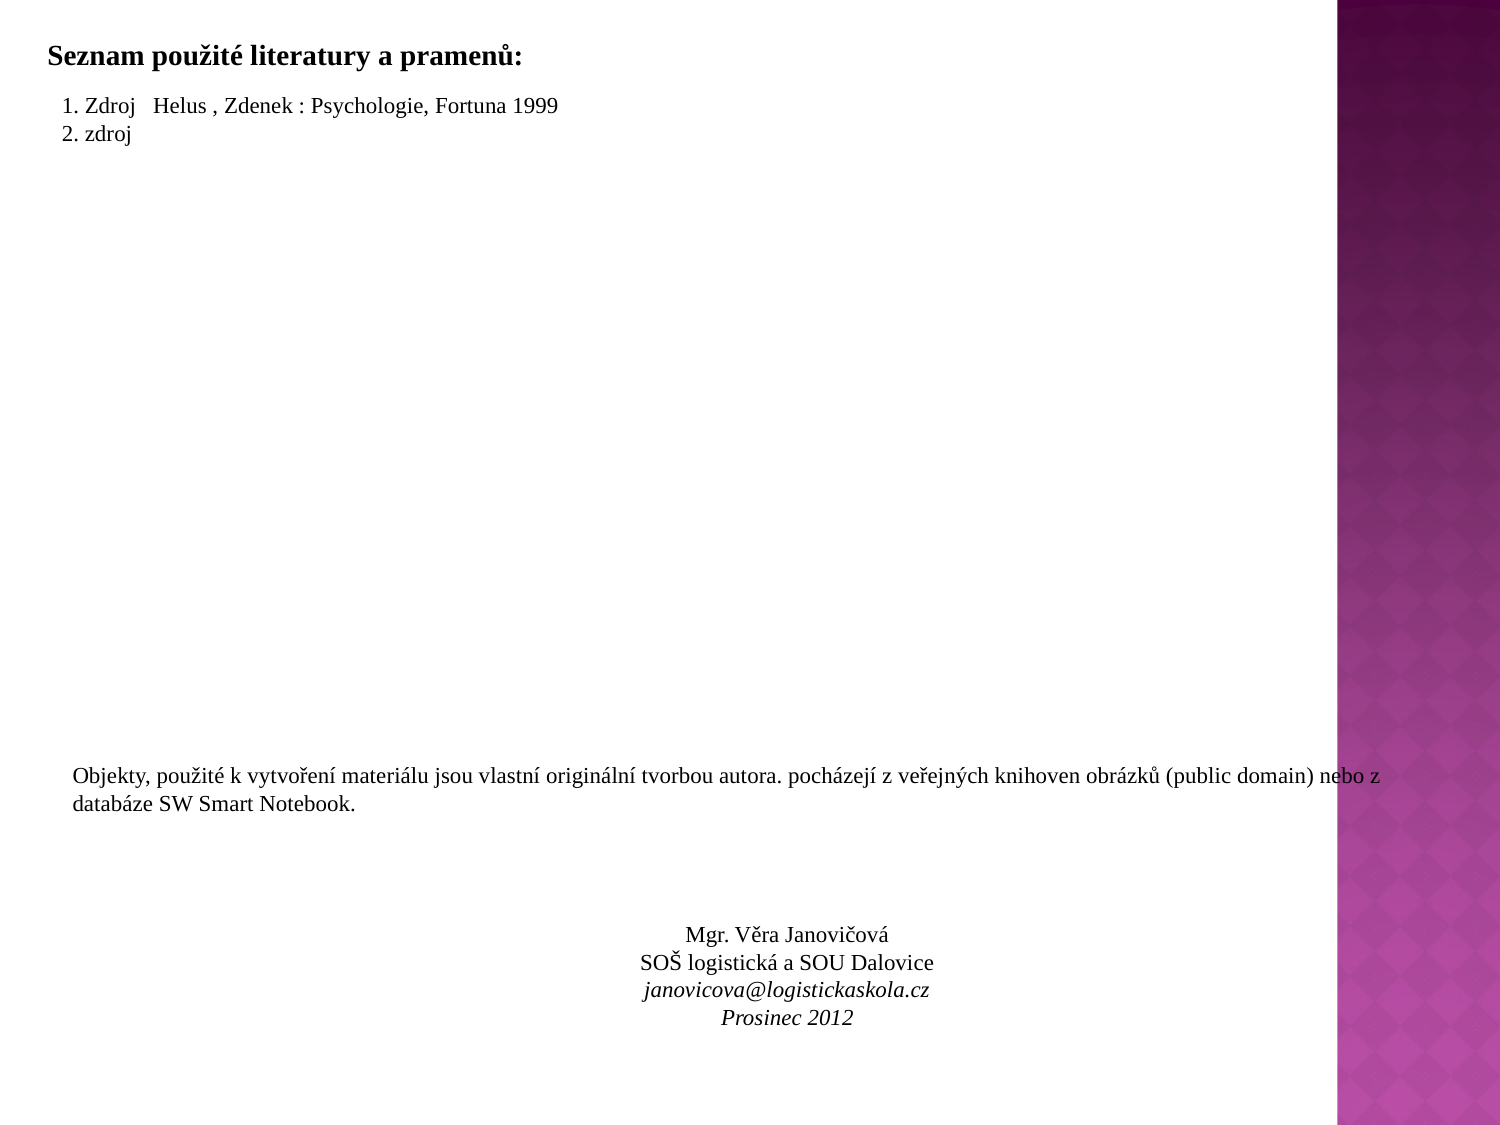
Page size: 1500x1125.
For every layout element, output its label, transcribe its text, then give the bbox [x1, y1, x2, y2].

text_box Mgr. Věra Janovičová SOŠ logistická a SOU Dalovice janovicova@logistickaskola.cz Prosinec 2012 [494, 913, 1080, 1041]
text_box Seznam použité literatury a pramenů: [33, 29, 762, 79]
text_box Objekty, použité k vytvoření materiálu jsou vlastní originální tvorbou autora. pocházejí z veřejných knihoven obrázků (public domain) nebo z databáze SW Smart Notebook. [58, 753, 1442, 823]
text_box 1. Zdroj Helus , Zdenek : Psychologie, Fortuna 1999 2. zdroj [48, 84, 1310, 154]
